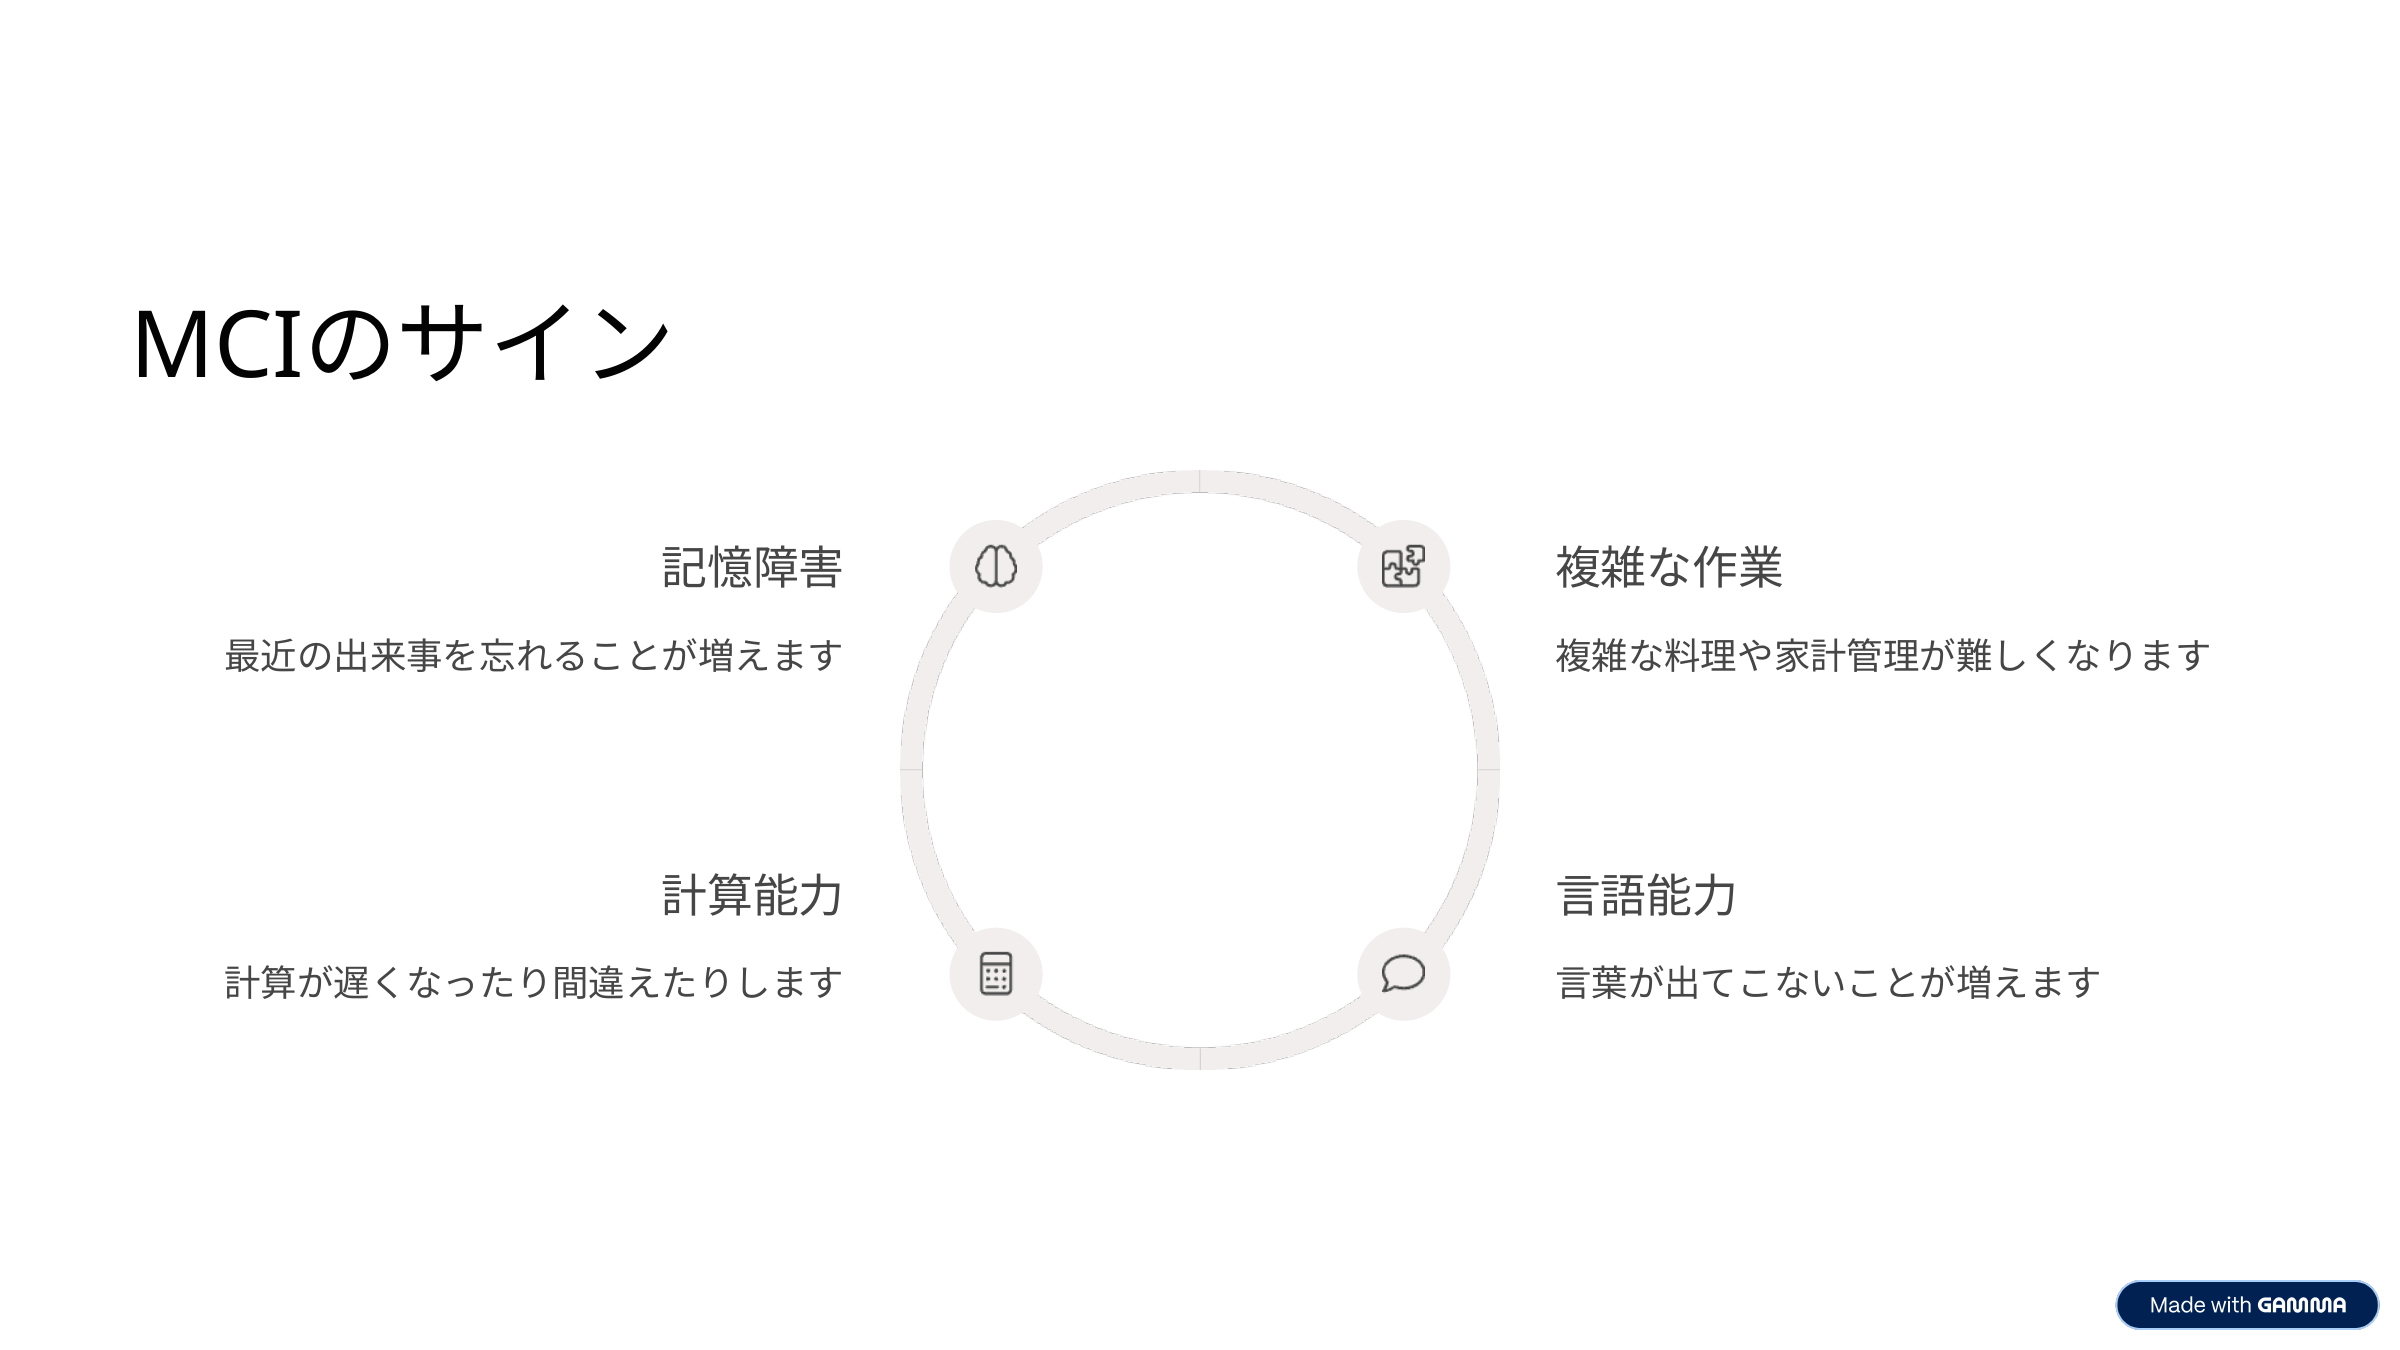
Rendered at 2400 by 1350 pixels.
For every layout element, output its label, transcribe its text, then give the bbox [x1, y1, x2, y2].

picture [900, 470, 1500, 1070]
text_box 最近の出来事を忘れることが増えます [130, 617, 845, 677]
text_box MCIのサイン [130, 280, 1061, 397]
text_box [949, 927, 1043, 1021]
picture [2106, 1271, 2389, 1339]
text_box 複雑な作業 [1555, 536, 2021, 595]
text_box 言語能力 [1555, 863, 2021, 923]
text_box 言葉が出てこないことが増えます [1555, 944, 2270, 1004]
text_box 計算が遅くなったり間違えたりします [130, 944, 845, 1004]
text_box 計算能力 [379, 863, 845, 923]
text_box 複雑な料理や家計管理が難しくなります [1555, 617, 2270, 677]
text_box 記憶障害 [379, 536, 845, 595]
